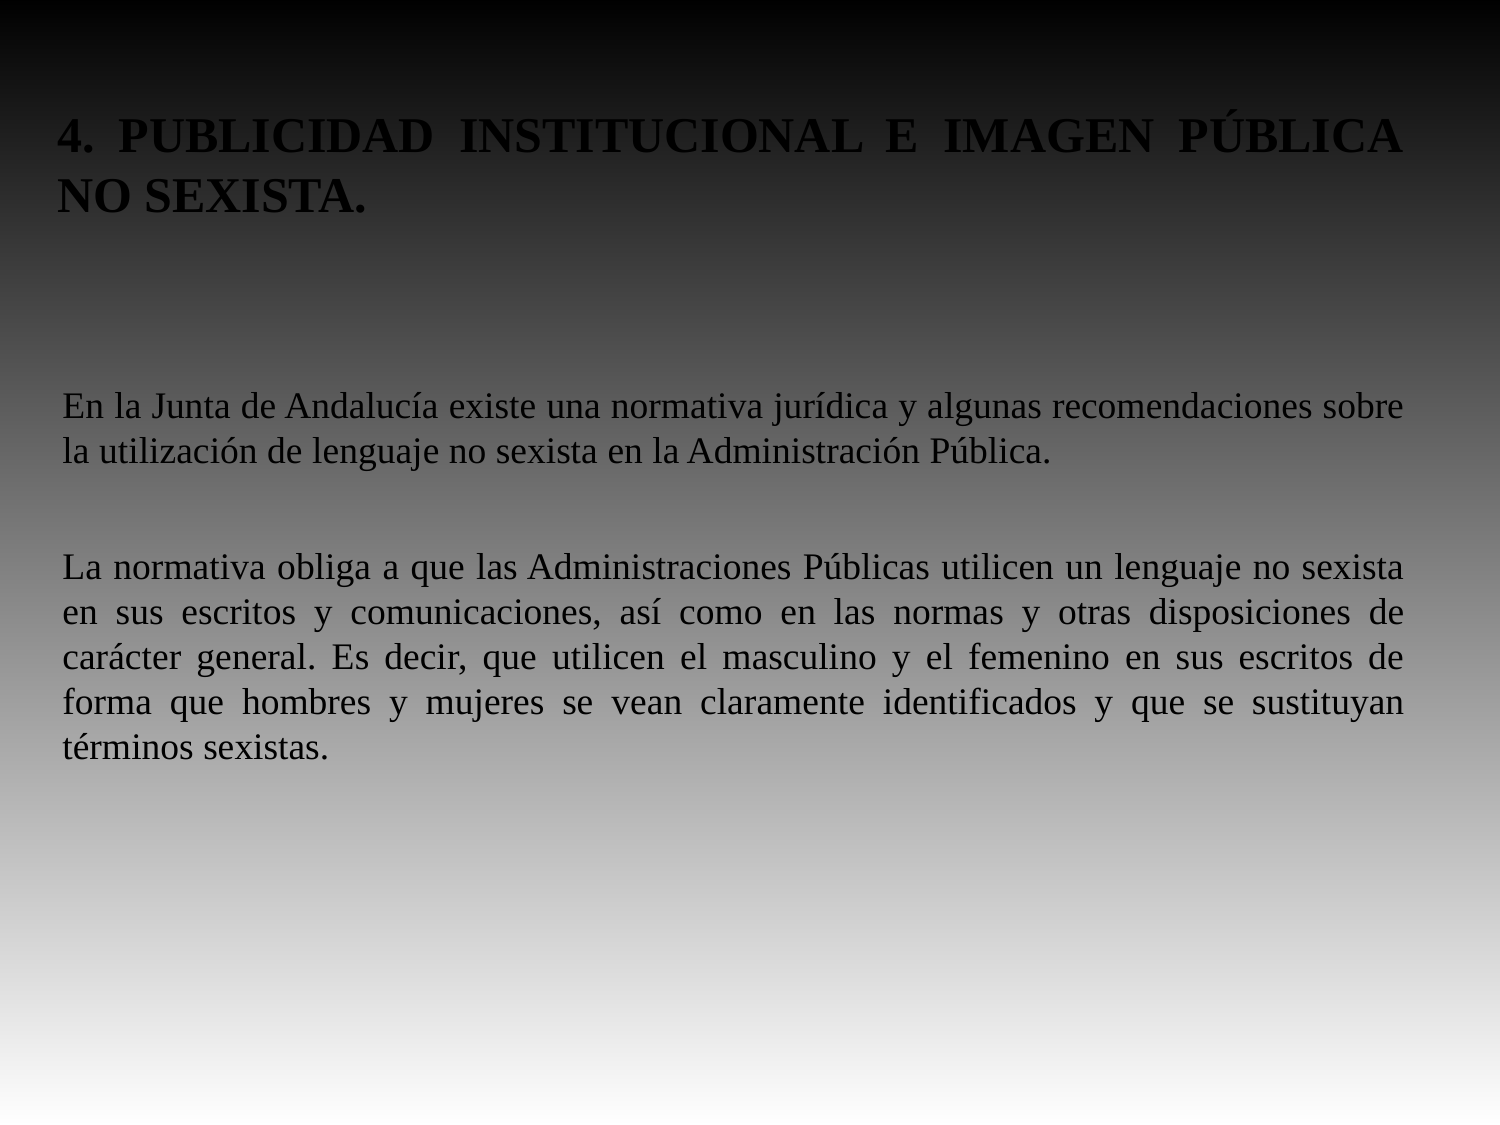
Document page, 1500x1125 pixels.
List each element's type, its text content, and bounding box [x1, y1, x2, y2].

text_box En la Junta de Andalucía existe una normativa jurídica y algunas recomendaciones sobre la utilización de lenguaje no sexista en la Administración Pública. La normativa obliga a que las Administraciones Públicas utilicen un lenguaje no sexista en sus escritos y comunicaciones, así como en las normas y otras disposiciones de carácter general. Es decir, que utilicen el masculino y el femenino en sus escritos de forma que hombres y mujeres se vean claramente identificados y que se sustituyan términos sexistas. [47, 373, 1422, 869]
text_box 4. PUBLICIDAD INSTITUCIONAL E IMAGEN PÚBLICA NO SEXISTA. [42, 94, 1416, 225]
